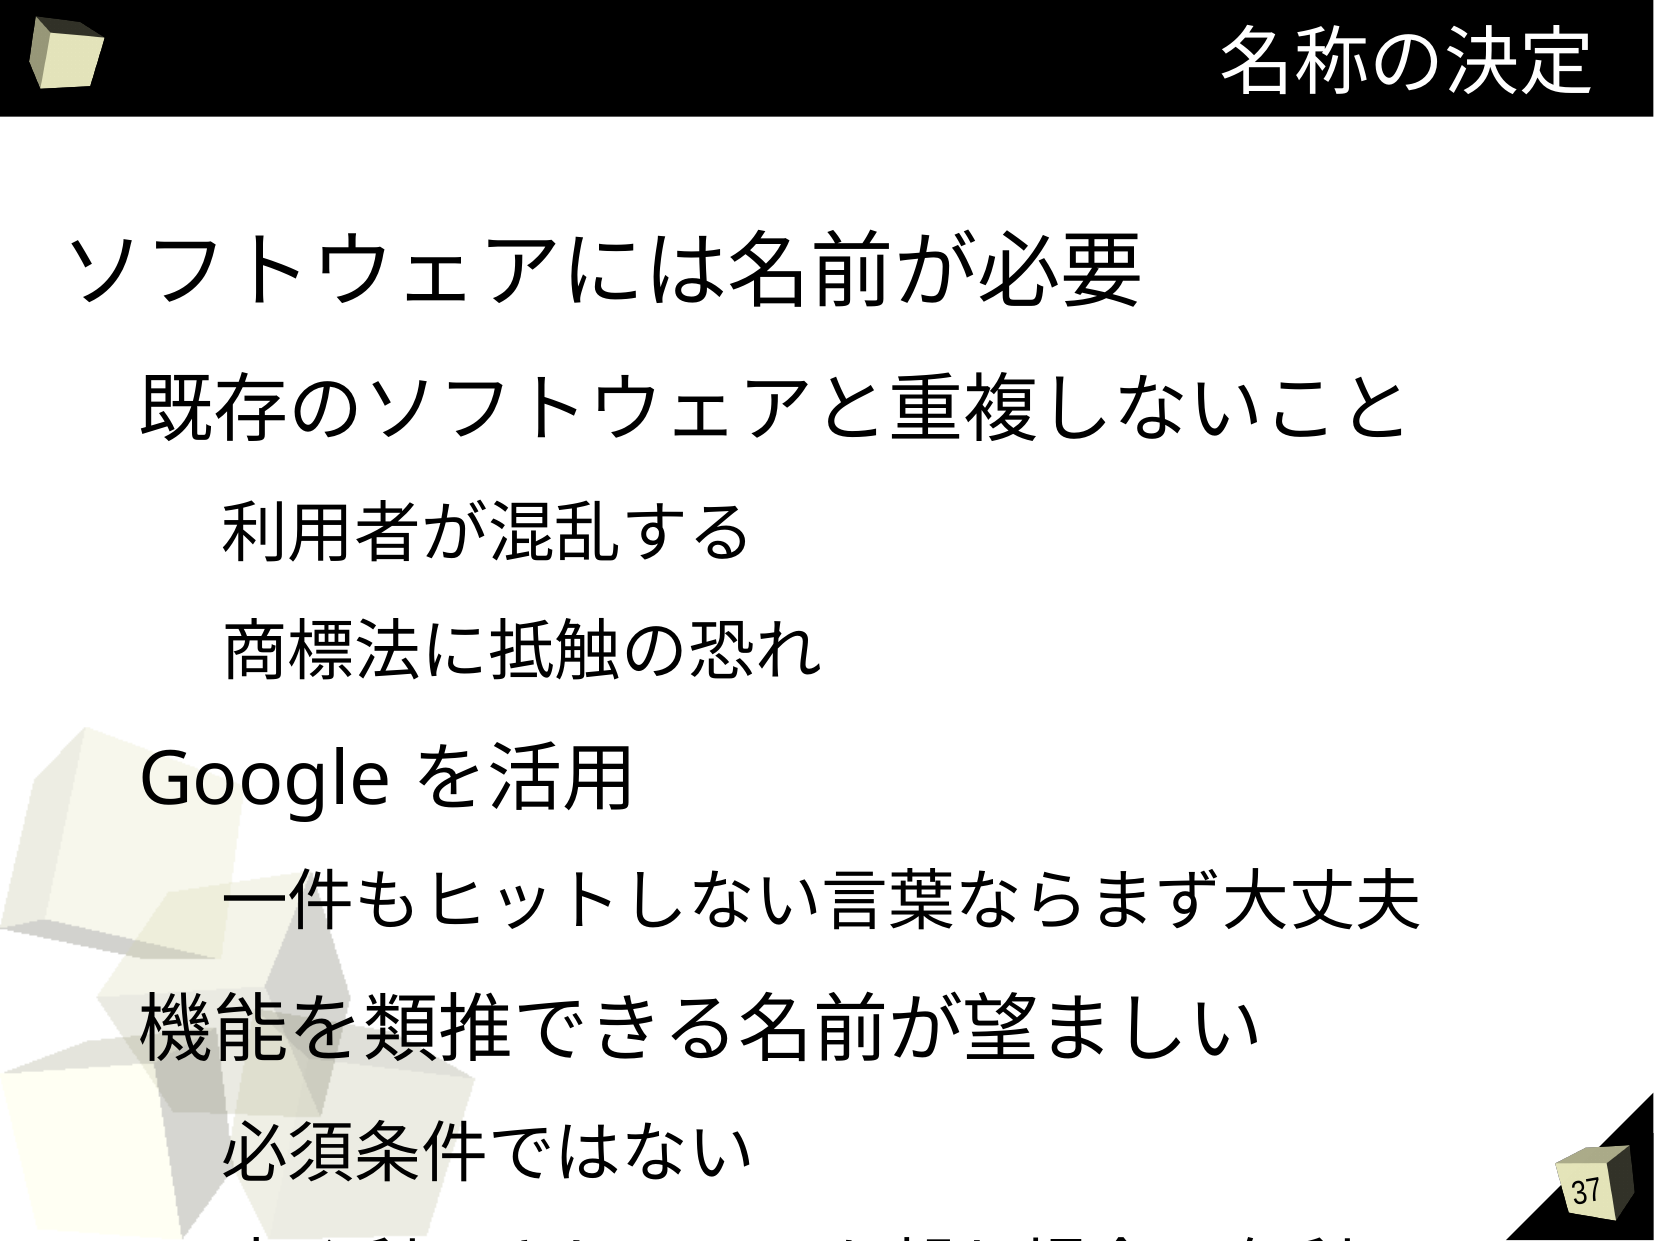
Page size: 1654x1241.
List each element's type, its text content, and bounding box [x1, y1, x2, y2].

picture [0, 726, 477, 1241]
list ソフトウェアには名前が必要 既存のソフトウェアと重複しないこと 利用者が混乱する 商標法に抵触の恐れ Googleを活用 一件もヒットしない言葉ならまず大丈夫 機能を類推できる名前が望ましい 必須条件ではない 広く利用されることを望む場合は有利 [44, 177, 1611, 1214]
title 名称の決定 [118, 0, 1595, 119]
